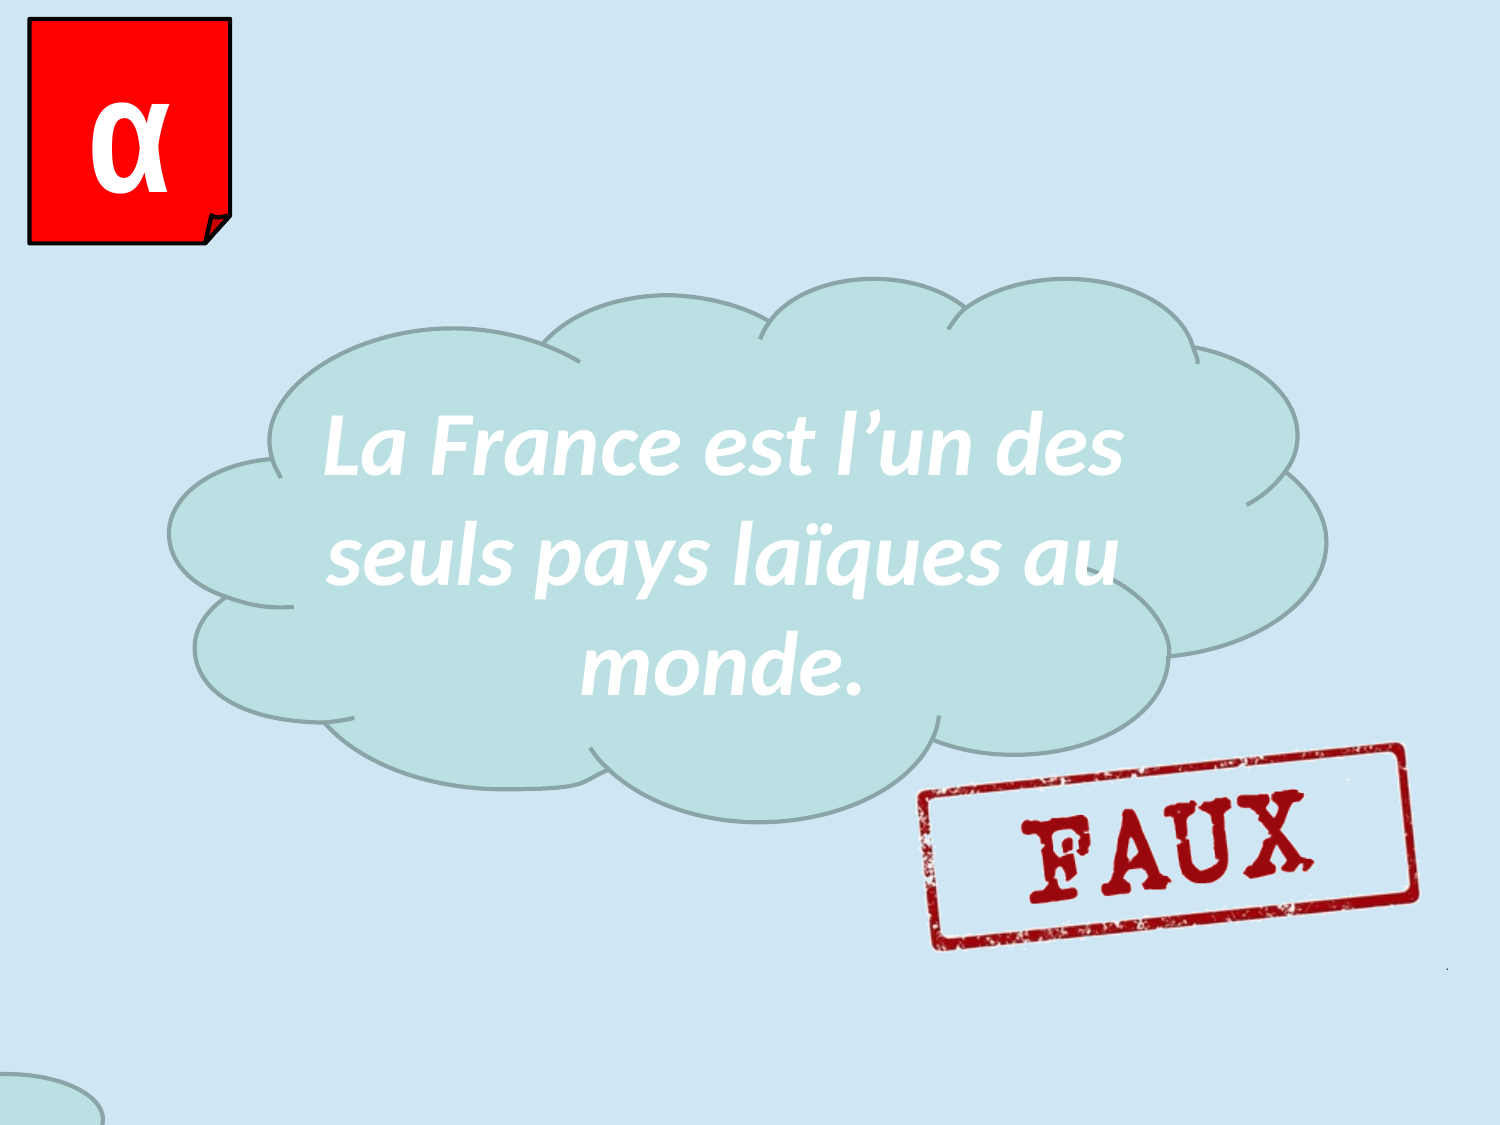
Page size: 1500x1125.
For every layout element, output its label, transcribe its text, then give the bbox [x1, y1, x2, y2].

picture [891, 732, 1448, 970]
text_box [306, 278, 1327, 704]
text_box [0, 1074, 103, 1125]
text_box [29, 234, 214, 244]
text_box [168, 383, 298, 722]
text_box La France est l’un des seuls pays laïques au monde. [298, 376, 1150, 722]
text_box α [29, 18, 231, 234]
text_box [308, 722, 1130, 823]
